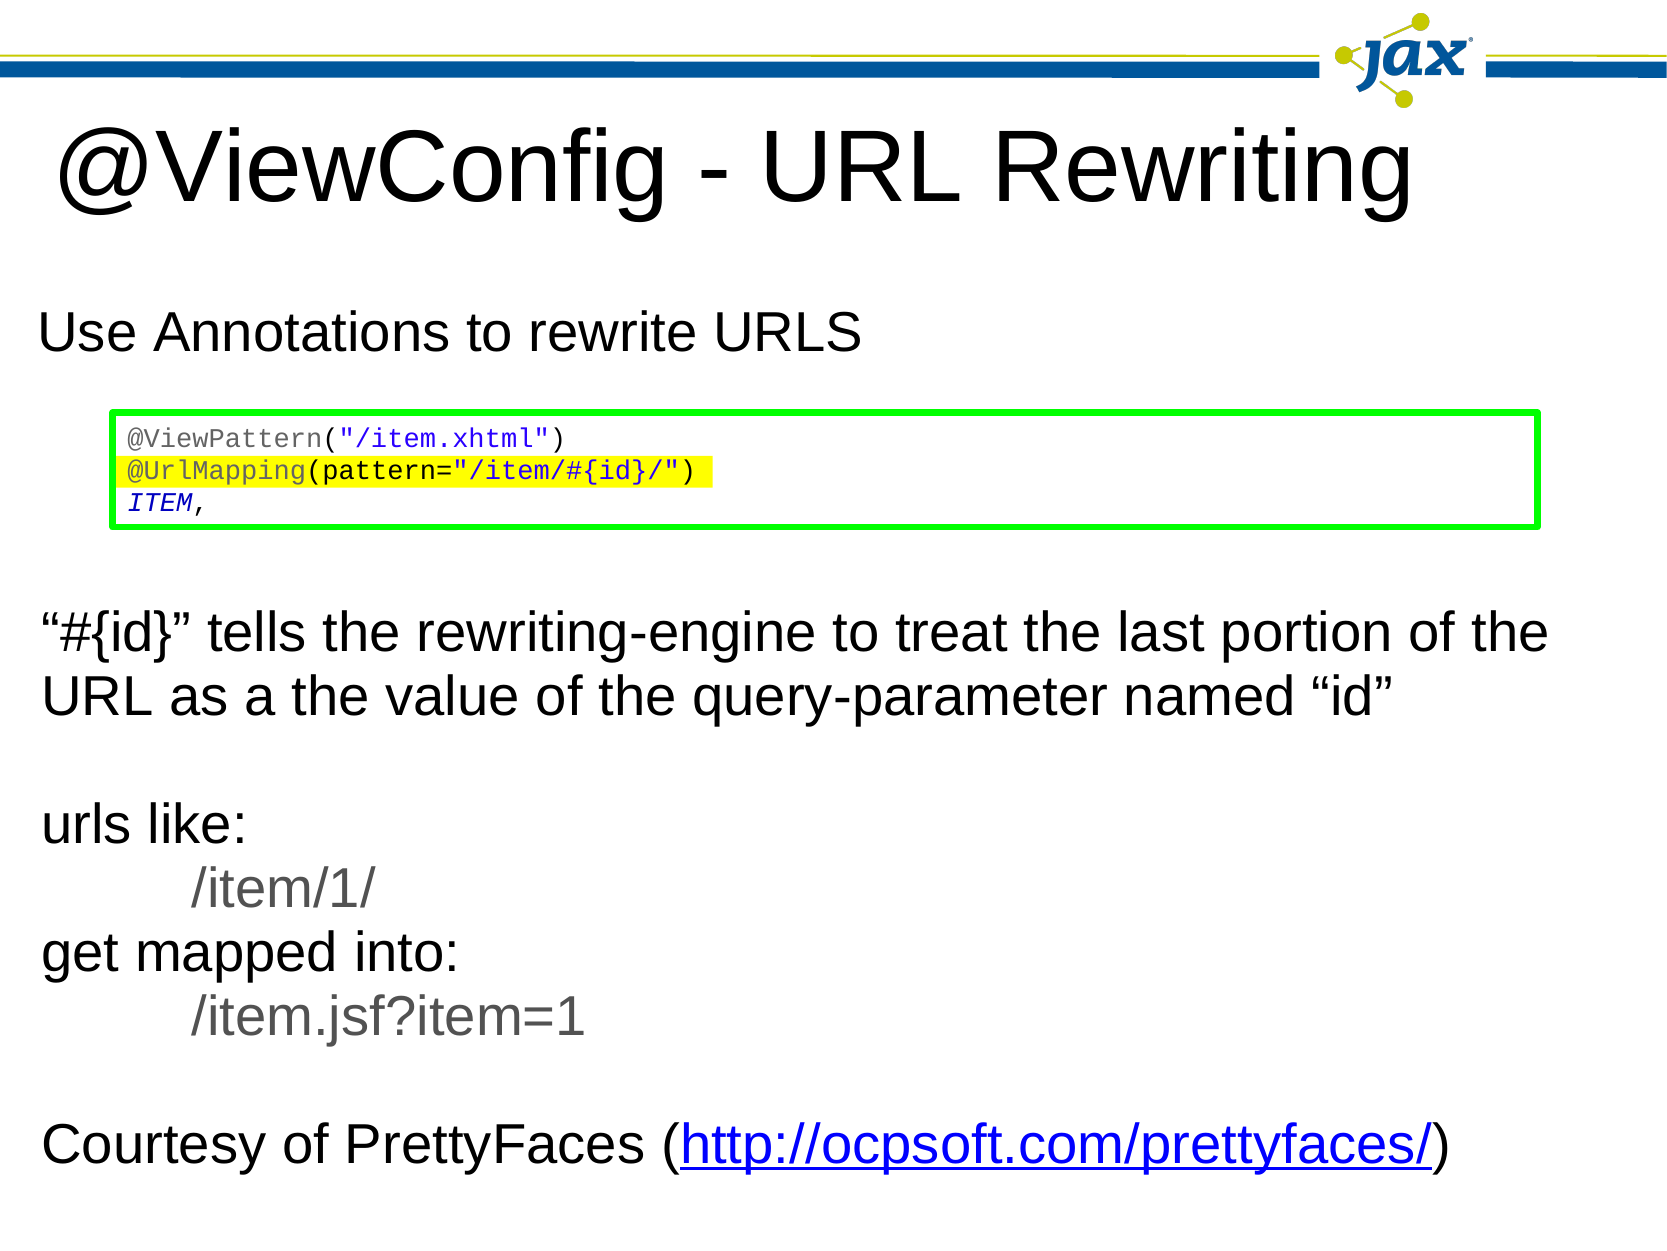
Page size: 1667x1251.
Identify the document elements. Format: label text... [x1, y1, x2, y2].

text_box “#{id}” tells the rewriting-engine to treat the last portion of the URL as a the value of the query-parameter named “id” urls like: /item/1/ get mapped into: /item.jsf?item=1 Courtesy of PrettyFaces (http://ocpsoft.com/prettyfaces/) [41, 600, 1569, 1177]
title @ViewConfig - URL Rewriting [37, 91, 1651, 230]
list Use Annotations to rewrite URLS [37, 300, 1613, 1126]
picture [1335, 13, 1473, 91]
text_box @ViewPattern("/item.xhtml") @UrlMapping(pattern="/item/#{id}/") ITEM, [112, 412, 1538, 528]
